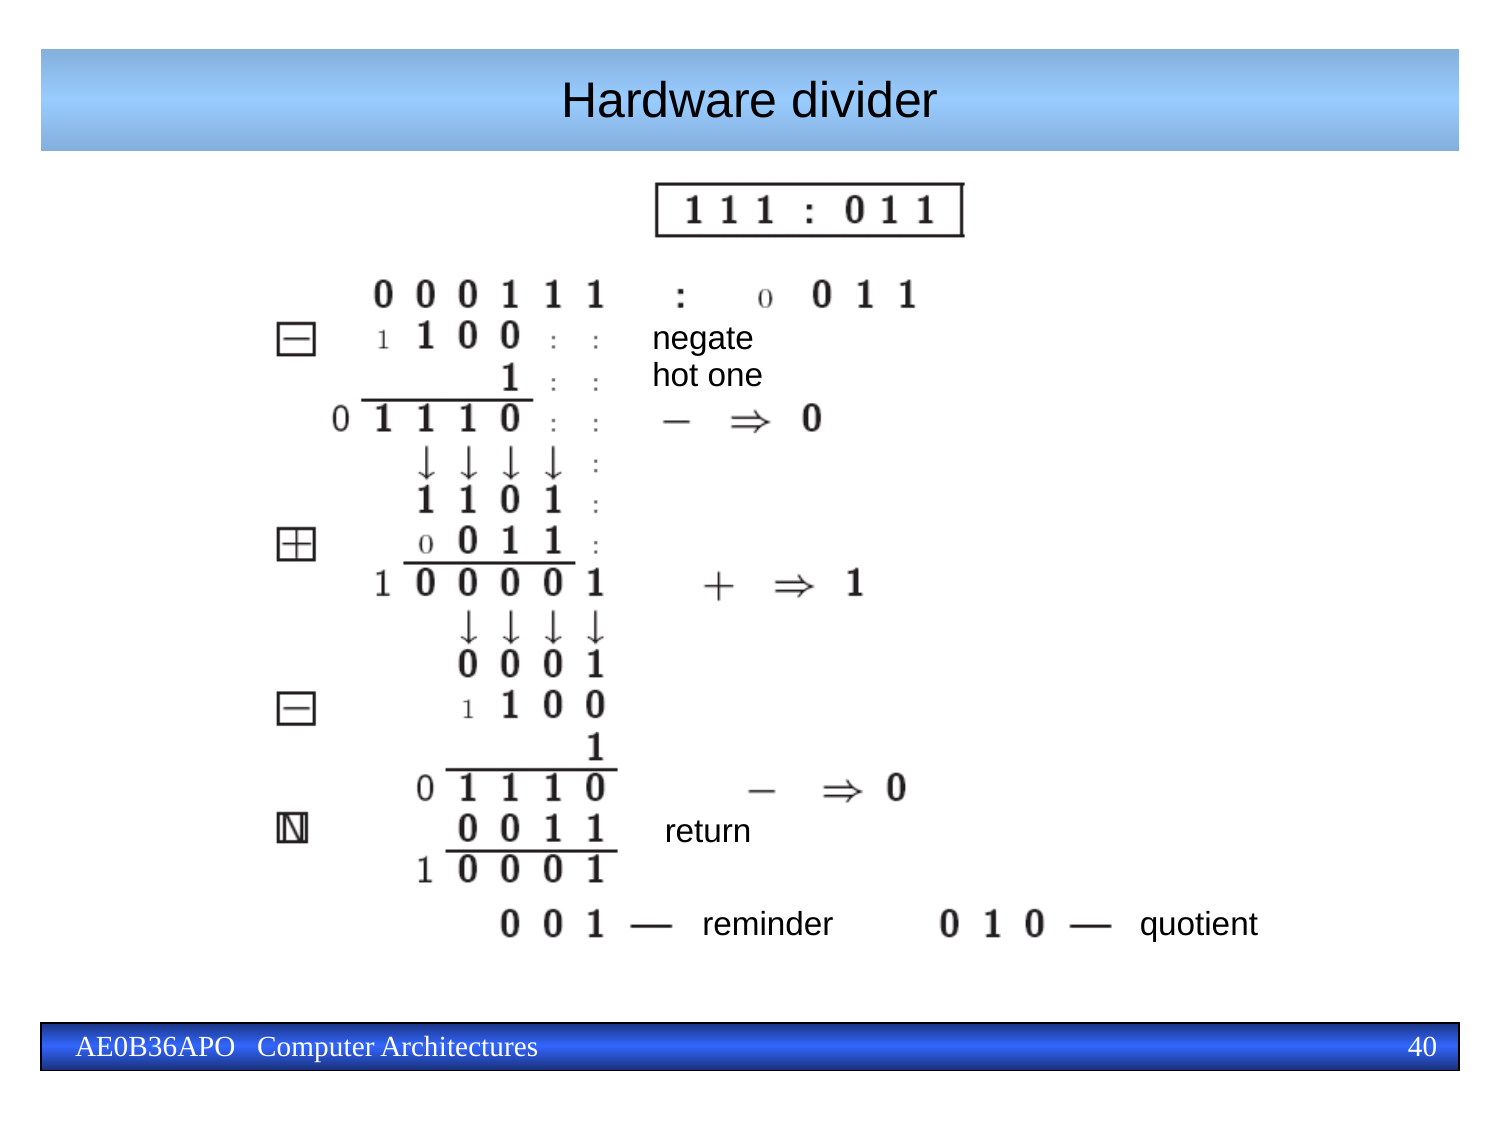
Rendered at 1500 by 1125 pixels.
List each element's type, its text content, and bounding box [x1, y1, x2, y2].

text_box return [650, 804, 813, 857]
text_box quotient [1125, 898, 1288, 950]
text_box reminder [687, 898, 850, 950]
picture [252, 175, 1248, 950]
title Hardware divider [41, 49, 1459, 151]
text_box negate hot one [637, 312, 888, 402]
